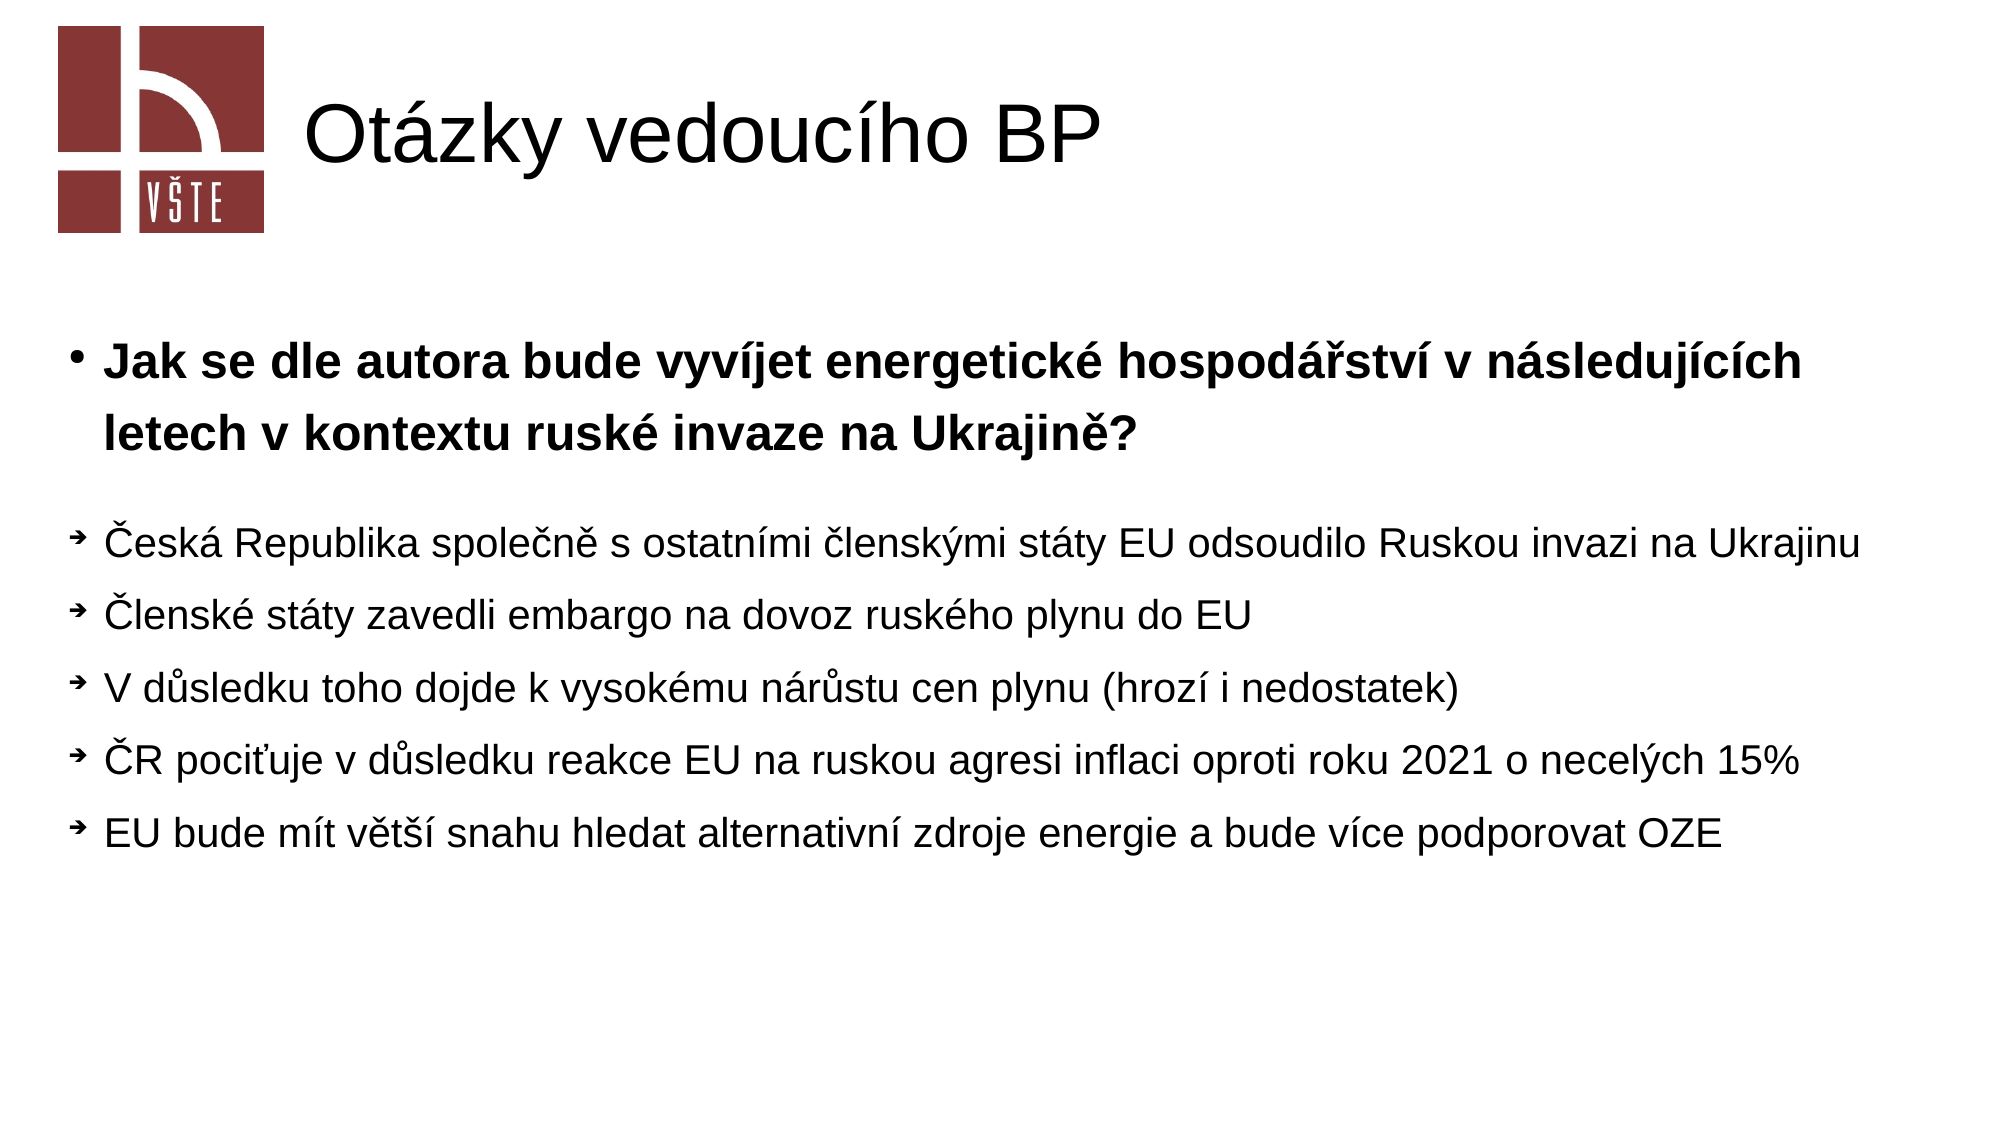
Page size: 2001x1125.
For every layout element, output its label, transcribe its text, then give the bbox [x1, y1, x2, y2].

text_box Česká Republika společně s ostatními členskými státy EU odsoudilo Ruskou invazi na Ukrajinu Členské státy zavedli embargo na dovoz ruského plynu do EU V důsledku toho dojde k vysokému nárůstu cen plynu (hrozí i nedostatek) ČR pociťuje v důsledku reakce EU na ruskou agresi inflaci oproti roku 2021 o necelých 15% EU bude mít větší snahu hledat alternativní zdroje energie a bude více podporovat OZE [53, 497, 1973, 1125]
text_box Otázky vedoucího BP [288, 26, 1950, 245]
text_box Jak se dle autora bude vyvíjet energetické hospodářství v následujících letech v kontextu ruské invaze na Ukrajině? [53, 308, 1973, 497]
picture [58, 26, 264, 233]
